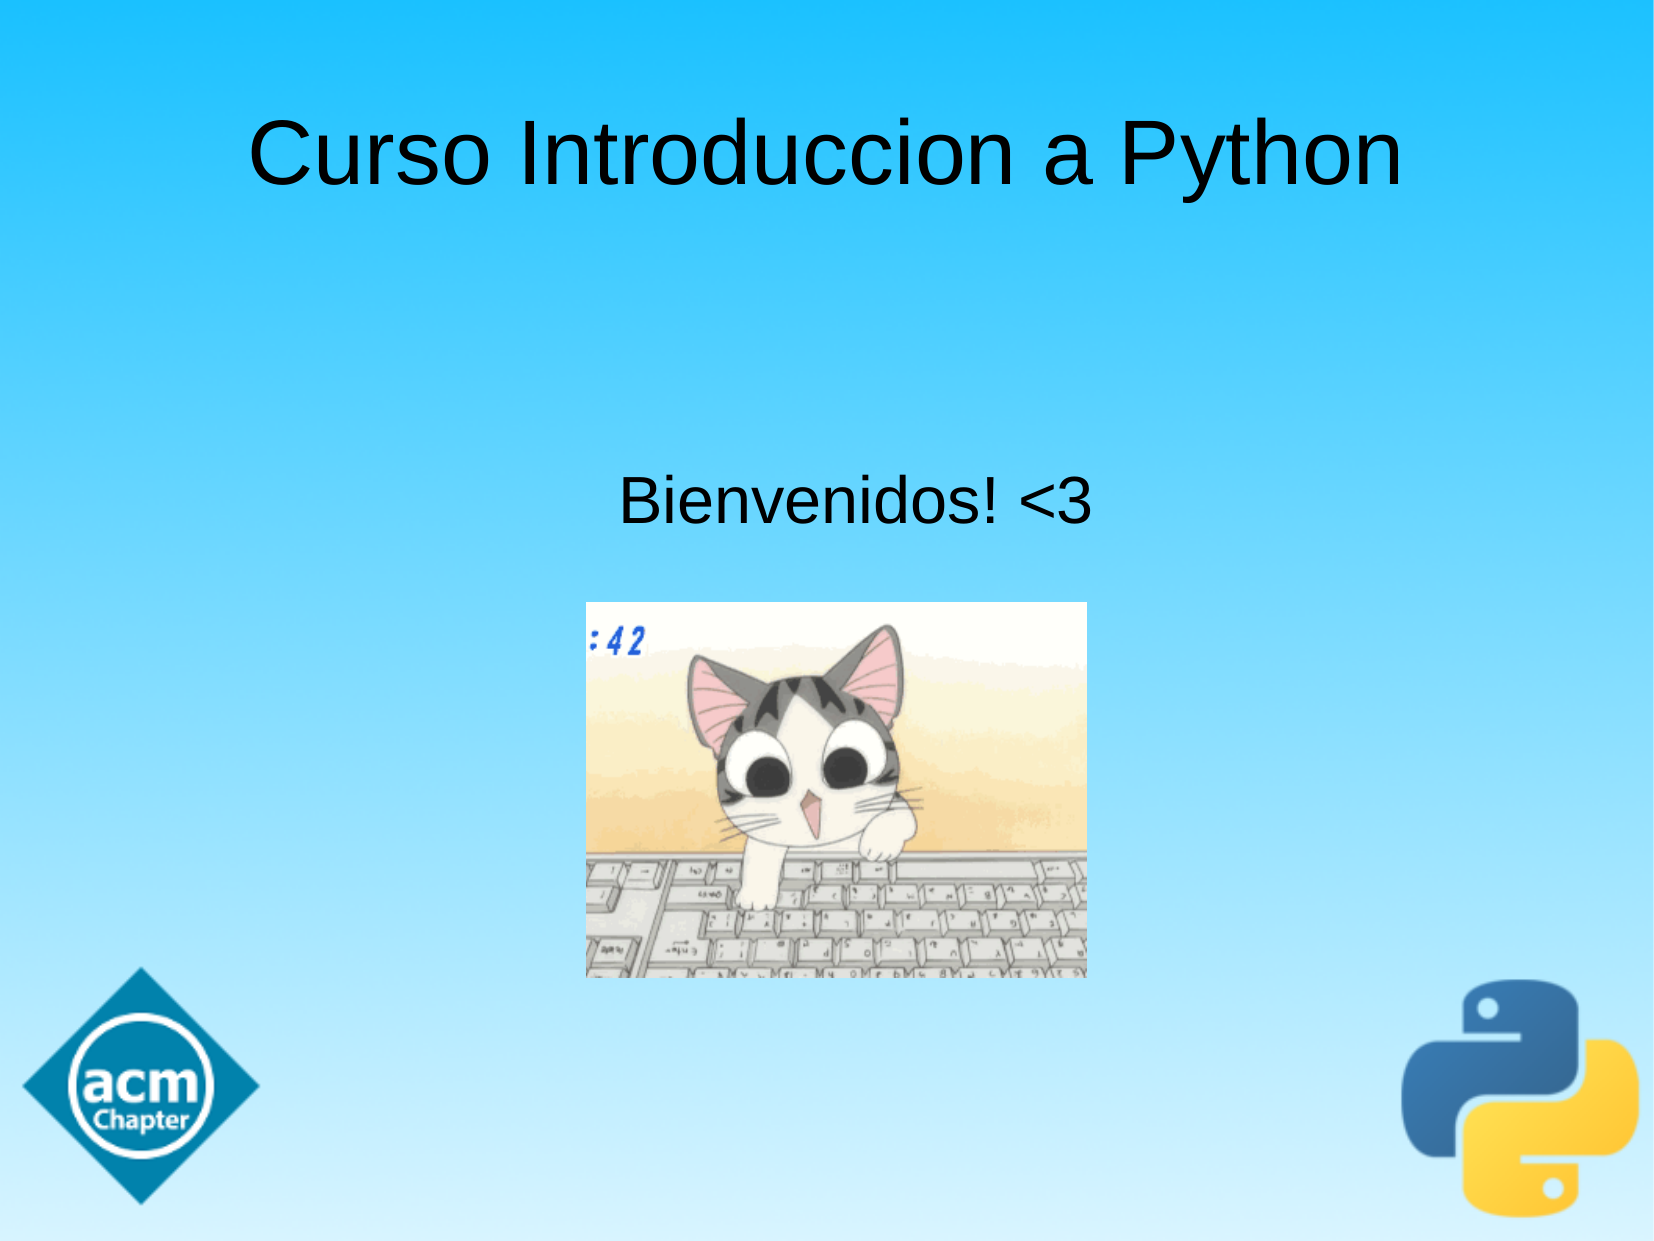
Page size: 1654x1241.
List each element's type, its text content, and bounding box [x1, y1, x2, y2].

subtitle Bienvenidos! <3 [401, 280, 1312, 721]
title Curso Introduccion a Python [82, 49, 1571, 257]
picture [0, 0, 1654, 1241]
